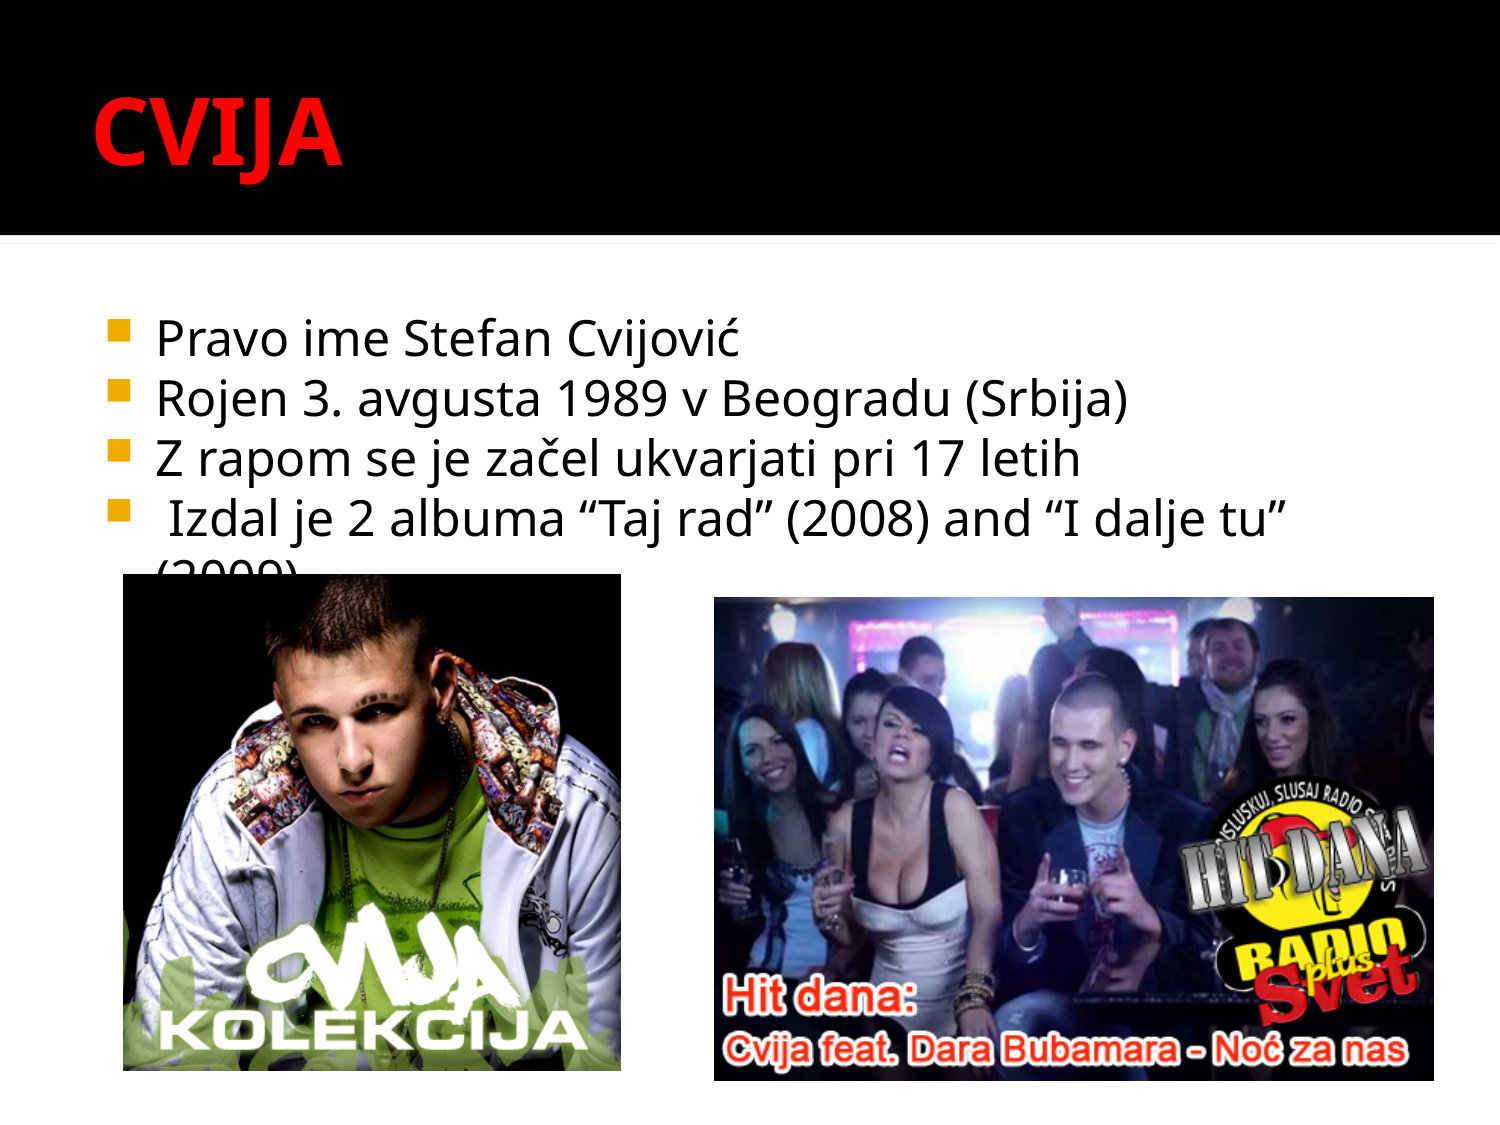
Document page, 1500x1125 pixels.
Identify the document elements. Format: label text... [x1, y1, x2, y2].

picture [714, 597, 1434, 1081]
picture [123, 574, 621, 1071]
title CVIJA [75, 25, 1425, 231]
list Pravo ime Stefan Cvijović Rojen 3. avgusta 1989 v Beogradu (Srbija) Z rapom se je začel ukvarjati pri 17 letih Izdal je 2 albuma “Taj rad” (2008) and “I dalje tu” (2009) [75, 291, 1425, 1050]
